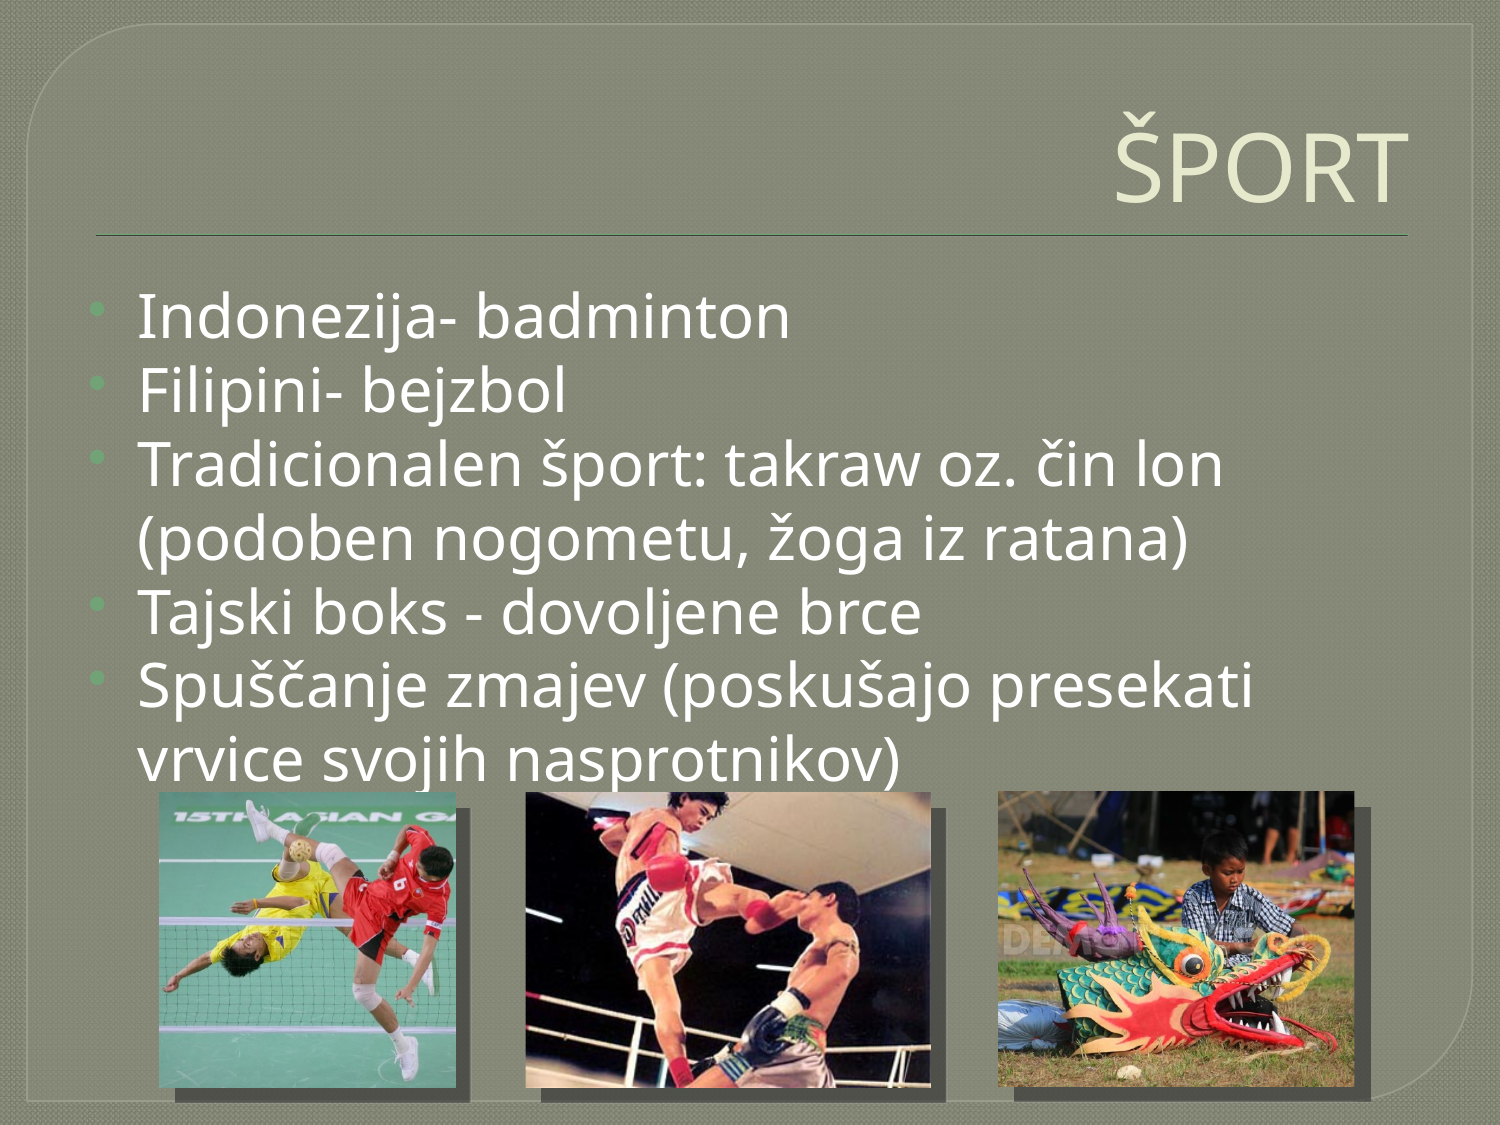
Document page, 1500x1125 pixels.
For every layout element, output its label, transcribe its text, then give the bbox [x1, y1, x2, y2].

list Indonezija- badminton Filipini- bejzbol Tradicionalen šport: takraw oz. čin lon (podoben nogometu, žoga iz ratana) Tajski boks - dovoljene brce Spuščanje zmajev (poskušajo presekati vrvice svojih nasprotnikov) [75, 270, 1425, 1013]
title ŠPORT [75, 41, 1425, 230]
picture [0, 0, 1500, 1125]
